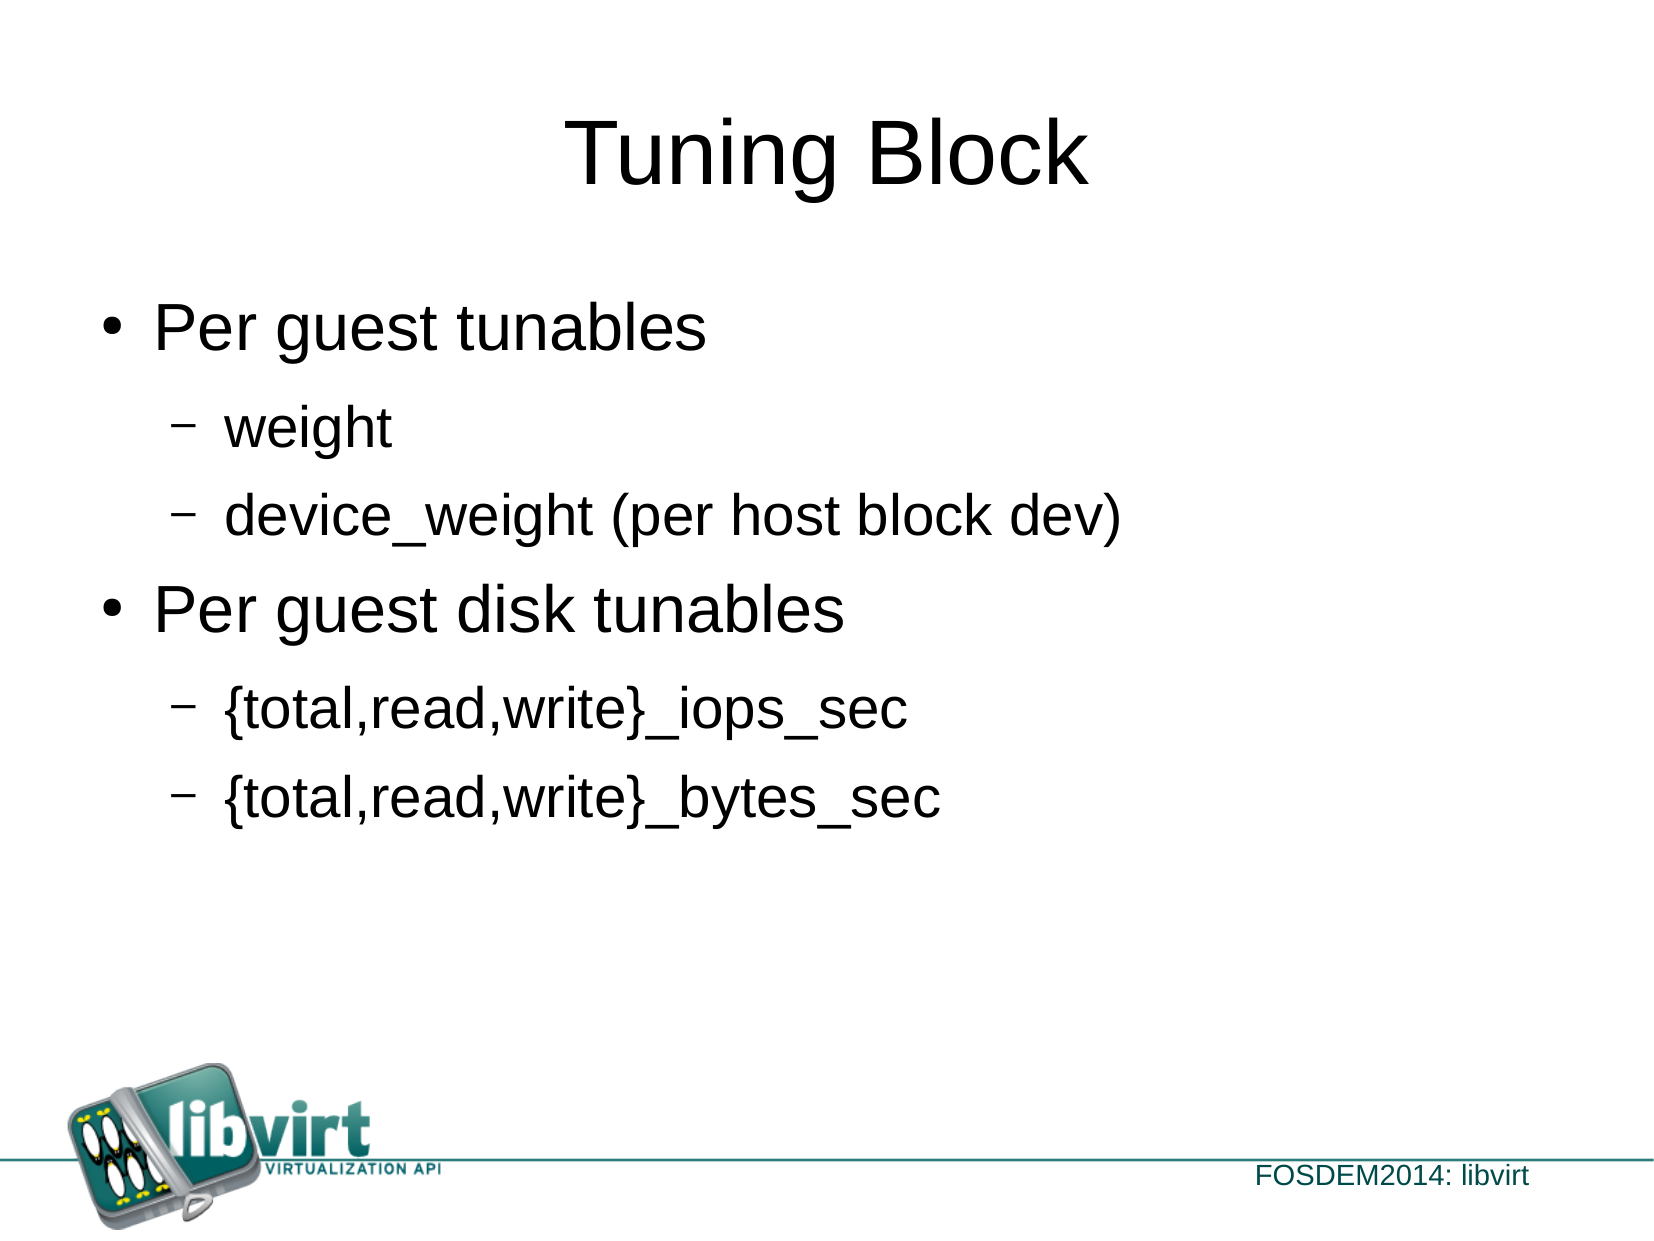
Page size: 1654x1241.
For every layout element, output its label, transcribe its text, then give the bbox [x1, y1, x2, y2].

picture [0, 1063, 1654, 1230]
title Tuning Block [82, 49, 1571, 257]
list Per guest tunables weight device_weight (per host block dev) Per guest disk tunables {total,read,write}_iops_sec {total,read,write}_bytes_sec [82, 290, 1571, 1010]
